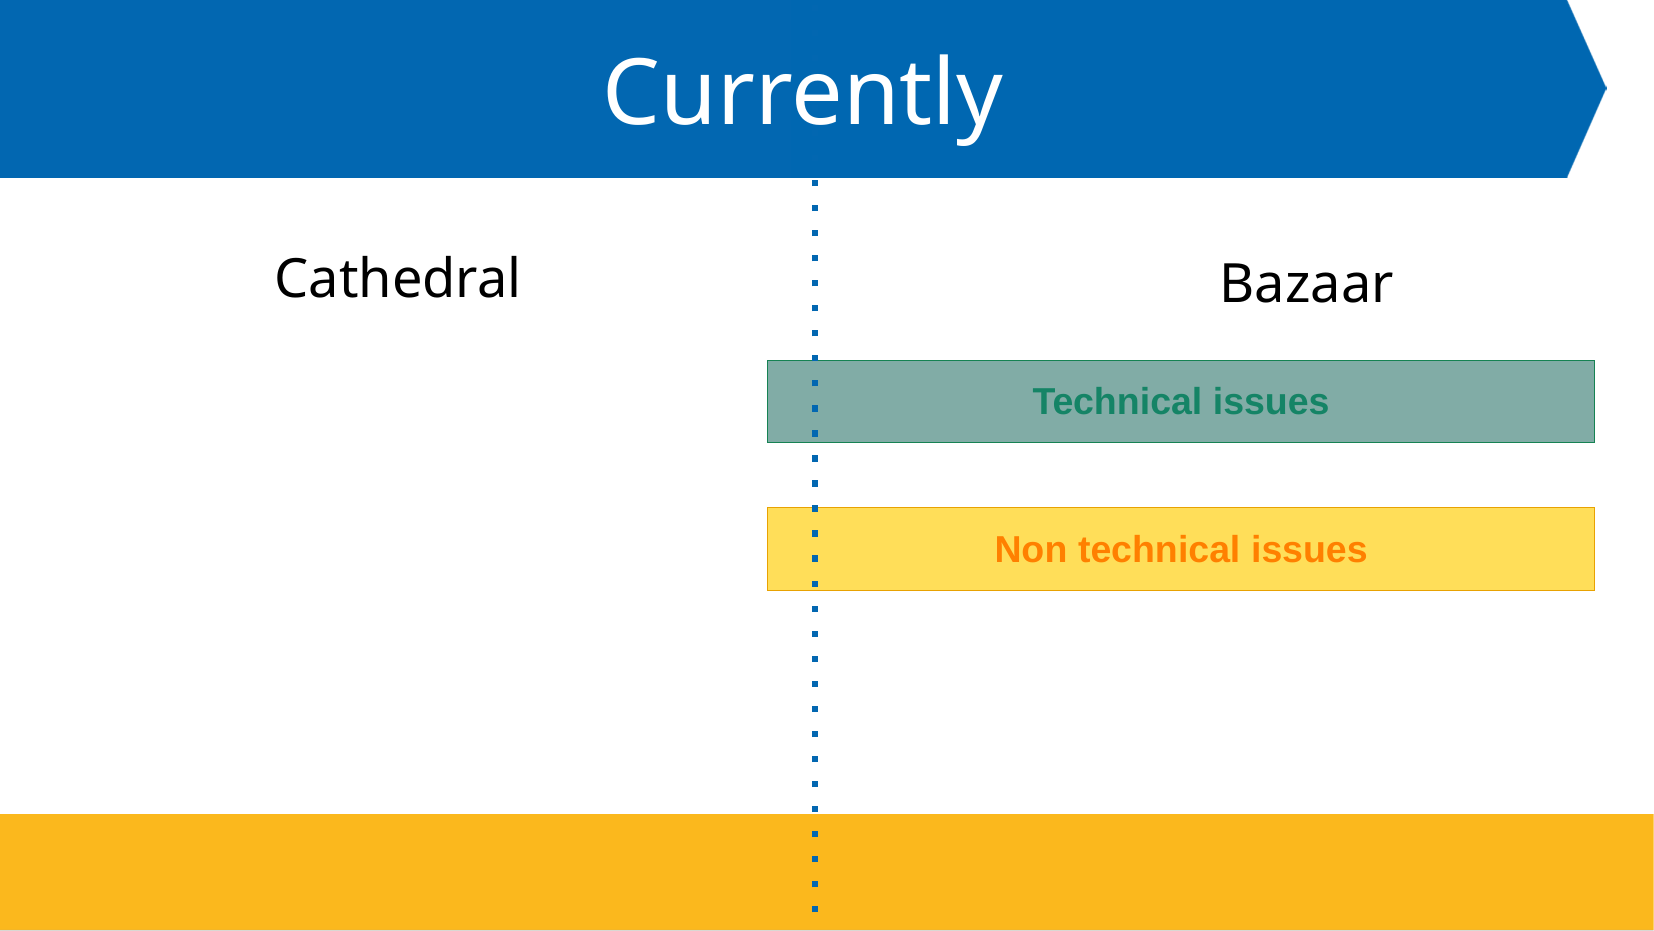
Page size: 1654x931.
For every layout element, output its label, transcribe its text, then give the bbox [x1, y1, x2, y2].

text_box Bazaar [1204, 237, 1518, 378]
picture [0, 0, 1607, 178]
text_box Technical issues [767, 360, 1595, 443]
text_box Non technical issues [767, 507, 1595, 591]
text_box Cathedral [259, 231, 686, 319]
title Currently [59, 23, 1548, 154]
picture [0, 814, 1654, 931]
